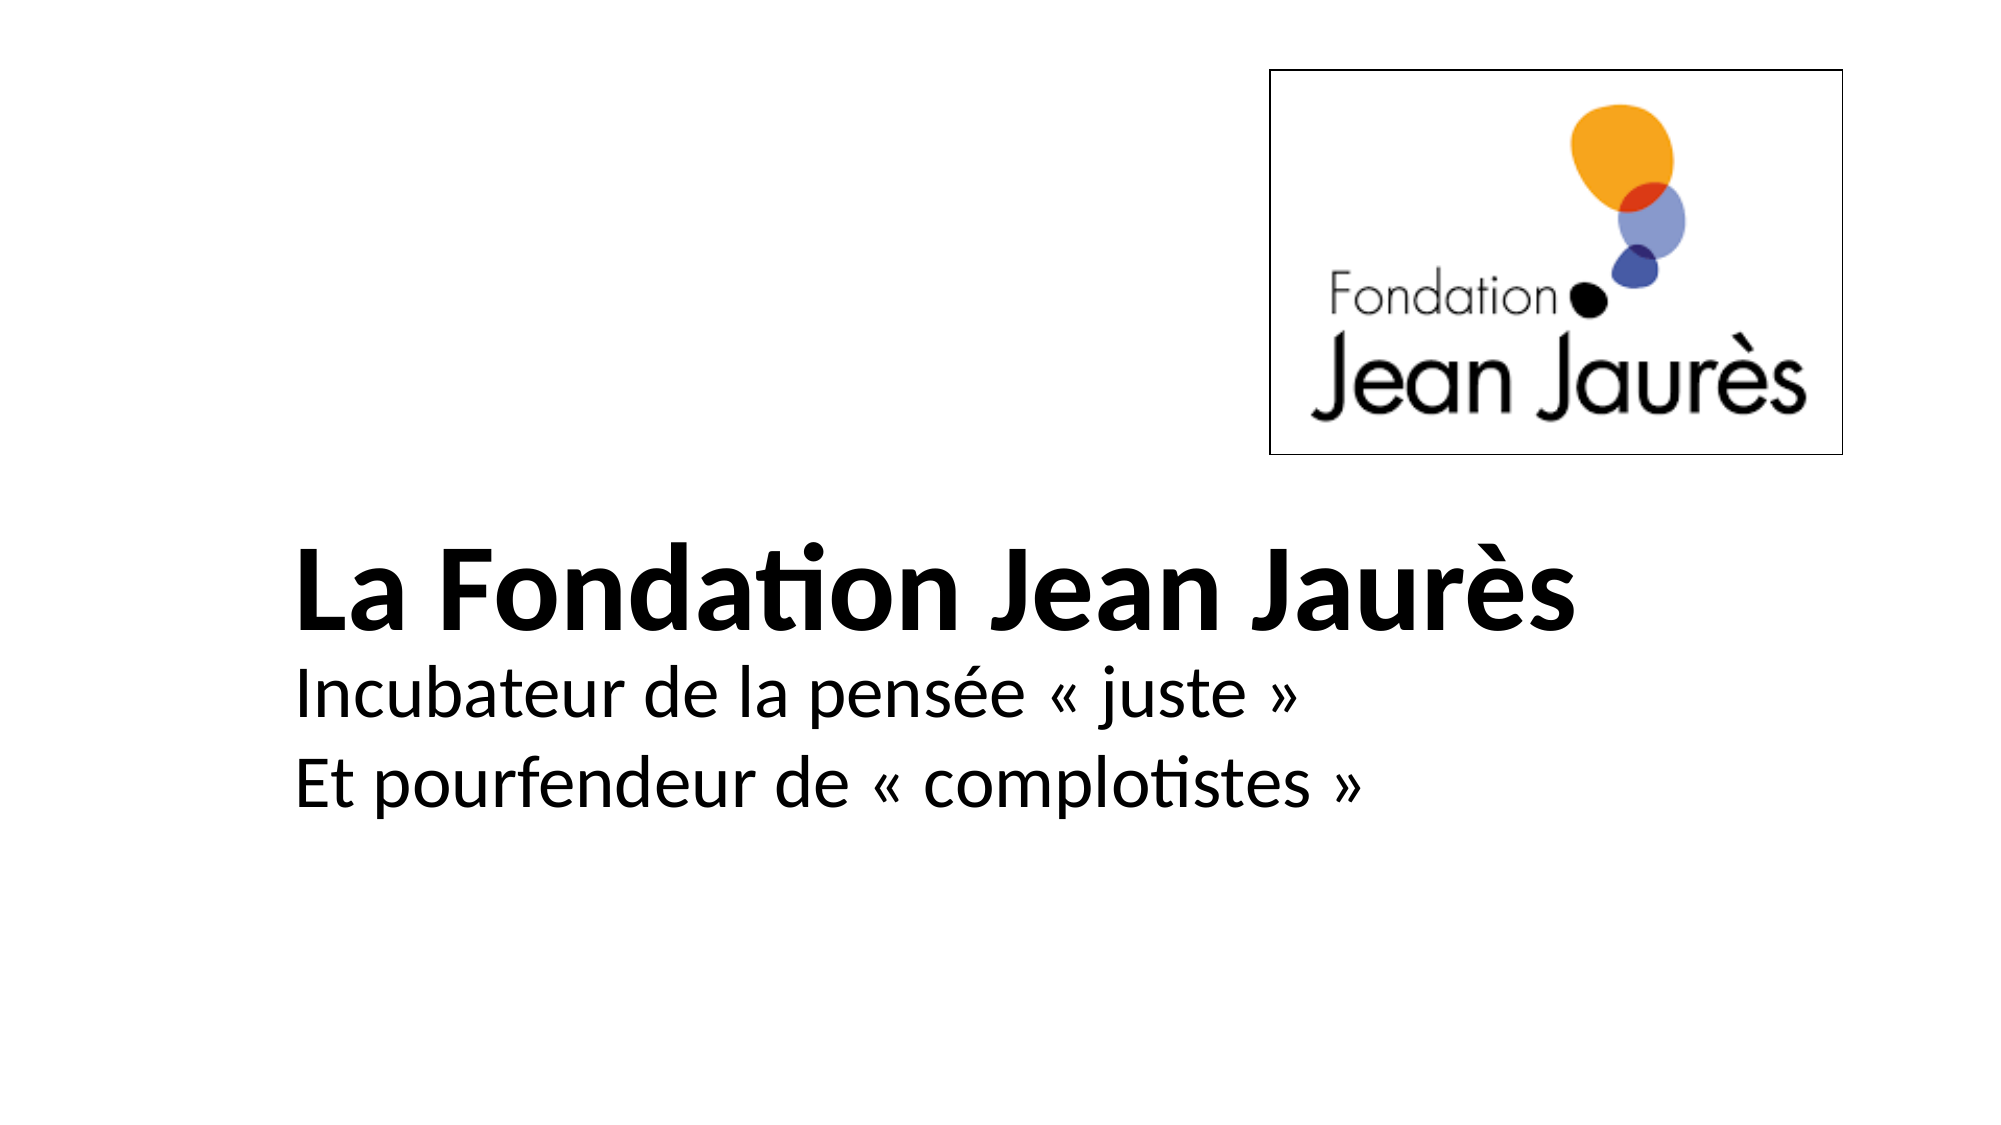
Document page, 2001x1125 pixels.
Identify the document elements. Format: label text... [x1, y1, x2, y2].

picture [1270, 70, 1842, 454]
text_box La Fondation Jean Jaurès [279, 543, 1627, 672]
text_box Incubateur de la pensée « juste » Et pourfendeur de « complotistes » [279, 634, 1464, 832]
